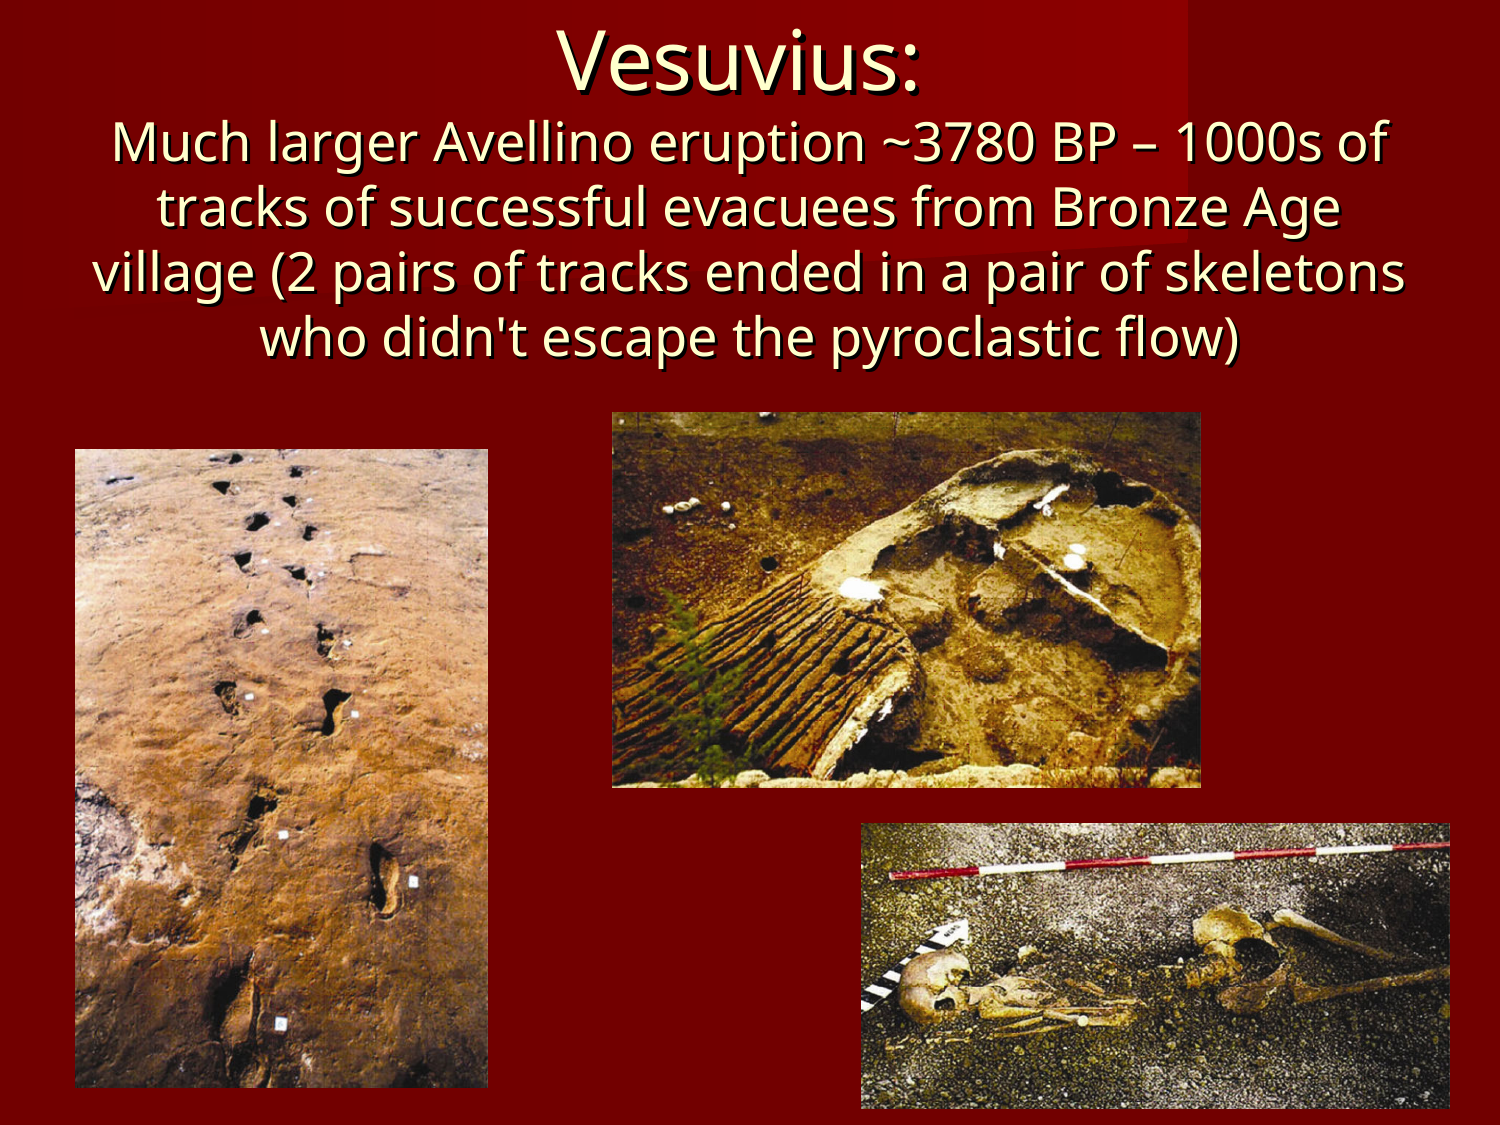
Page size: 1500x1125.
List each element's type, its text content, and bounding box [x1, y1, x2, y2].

picture [612, 412, 1201, 788]
picture [861, 823, 1450, 1109]
picture [75, 449, 488, 1088]
title Vesuvius: Much larger Avellino eruption ~3780 BP – 1000s of tracks of successful evacuees from Bronze Age village (2 pairs of tracks ended in a pair of skeletons who didn't escape the pyroclastic flow) [75, 0, 1426, 376]
